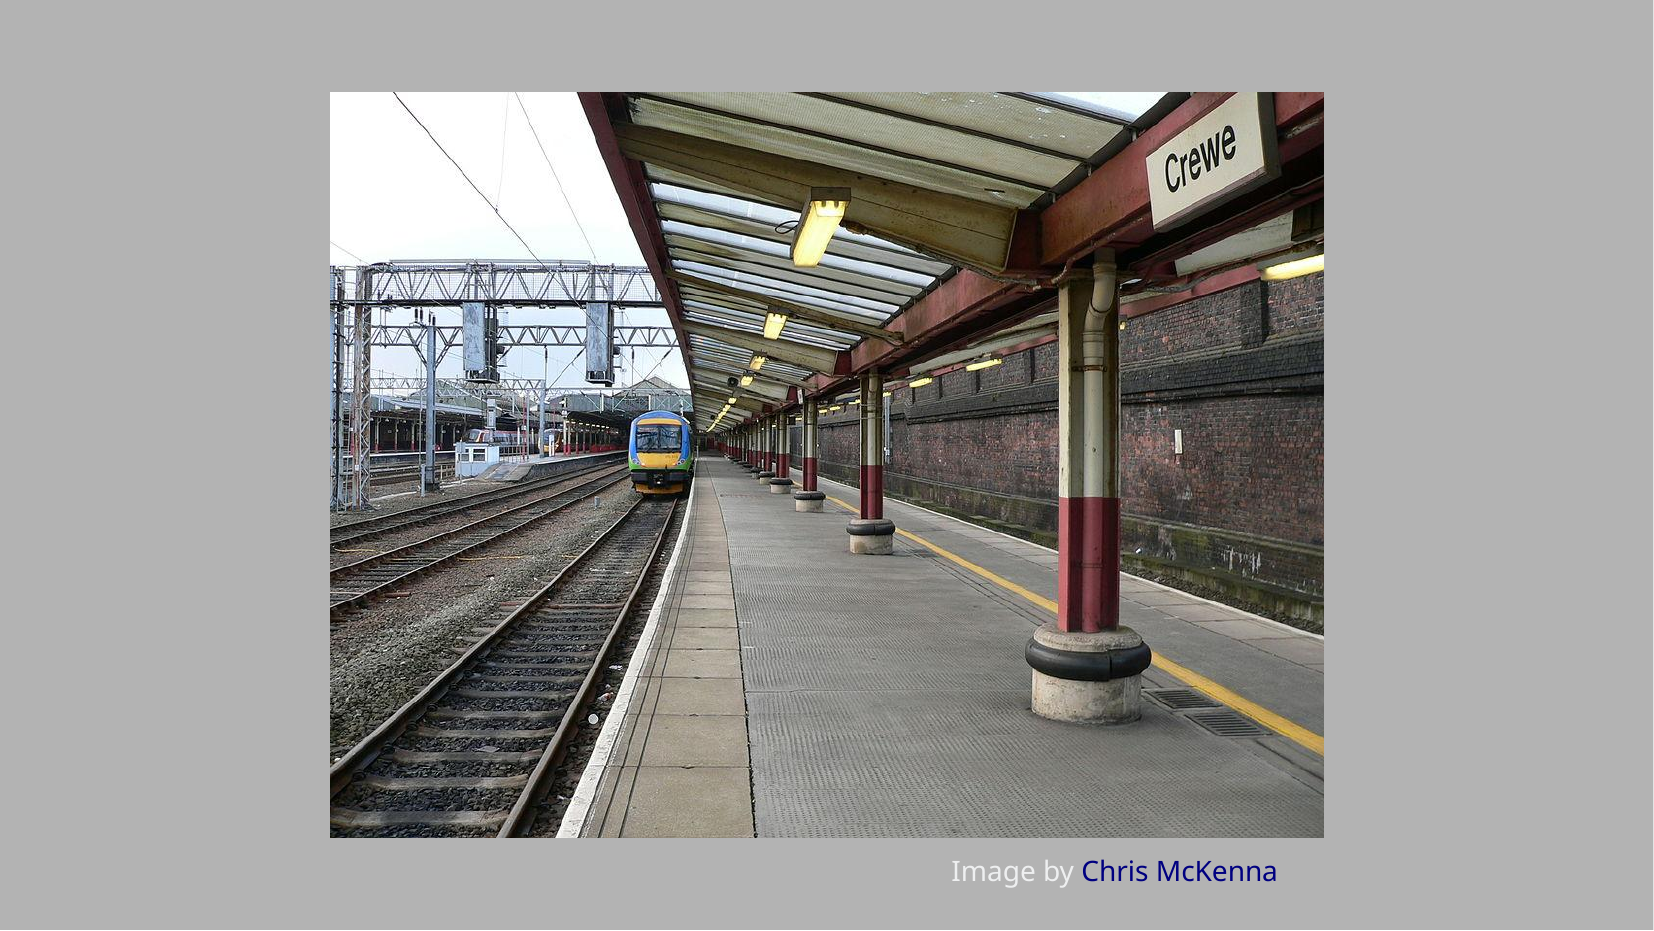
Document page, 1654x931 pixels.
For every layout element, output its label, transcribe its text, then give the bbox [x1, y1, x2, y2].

picture [330, 92, 1324, 838]
text_box Image by Chris McKenna [936, 843, 1314, 901]
